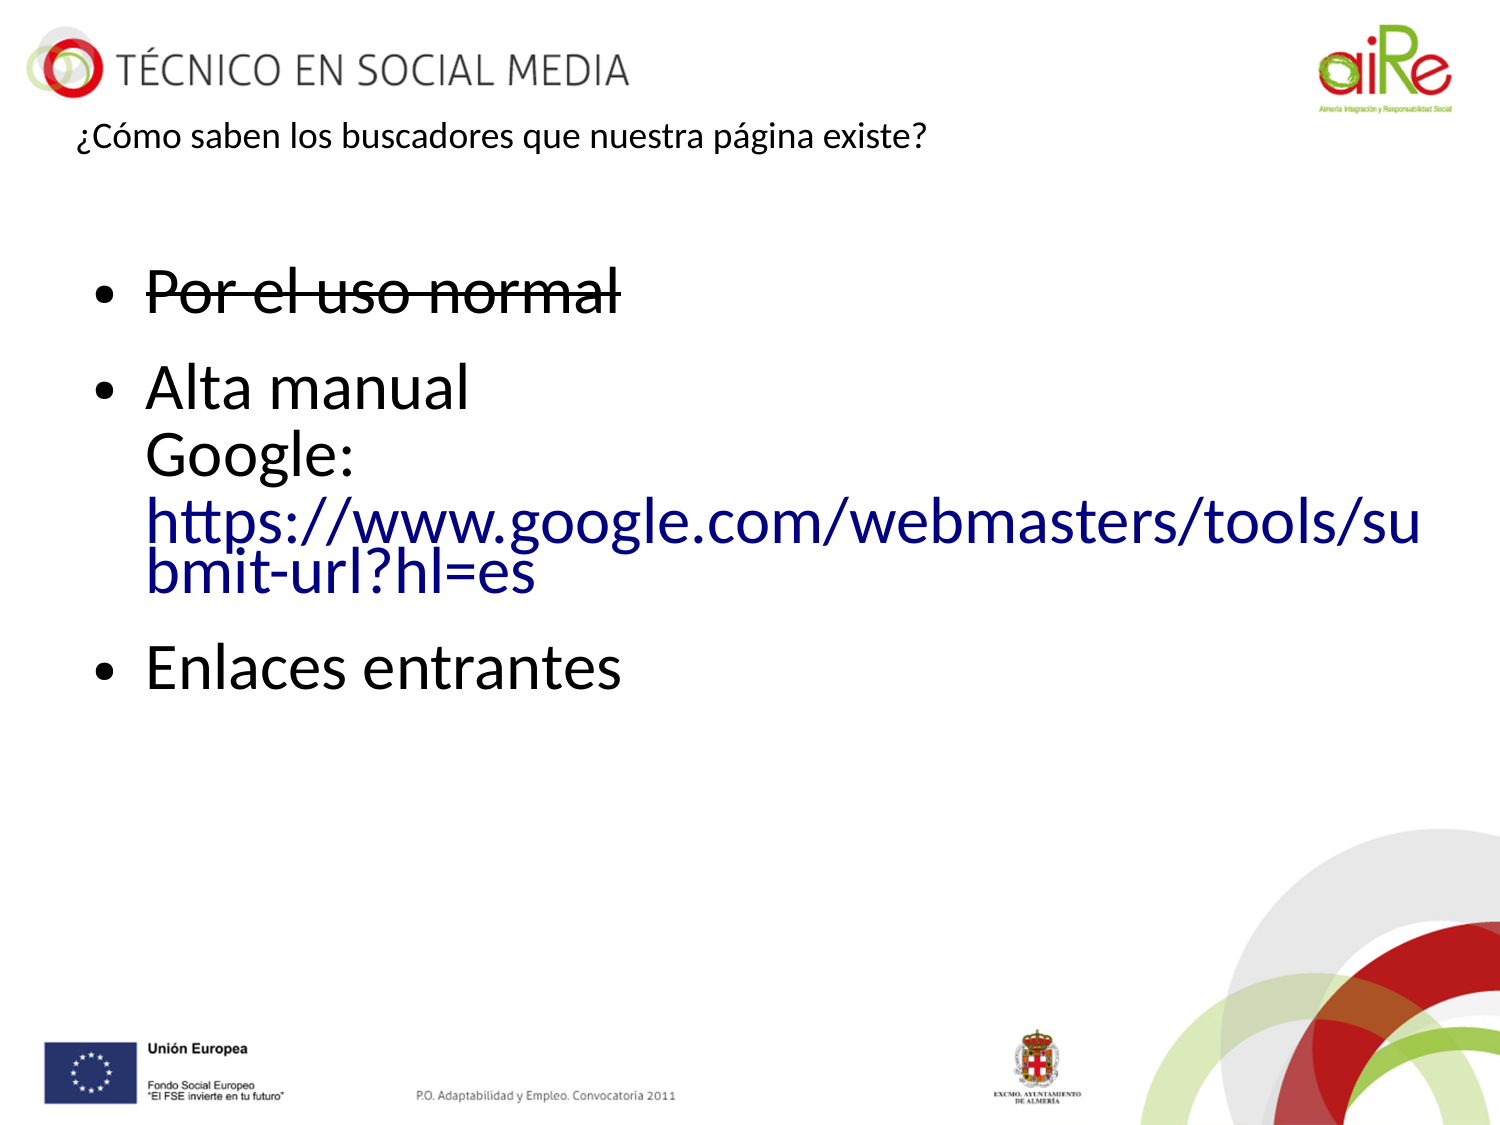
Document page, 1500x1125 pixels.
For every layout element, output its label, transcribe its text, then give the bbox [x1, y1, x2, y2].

list Por el uso normal Alta manual Google: https://www.google.com/webmasters/tools/submit-url?hl=es Enlaces entrantes [75, 263, 1425, 916]
title ¿Cómo saben los buscadores que nuestra página existe? [75, 44, 1425, 233]
picture [0, 0, 1500, 1125]
